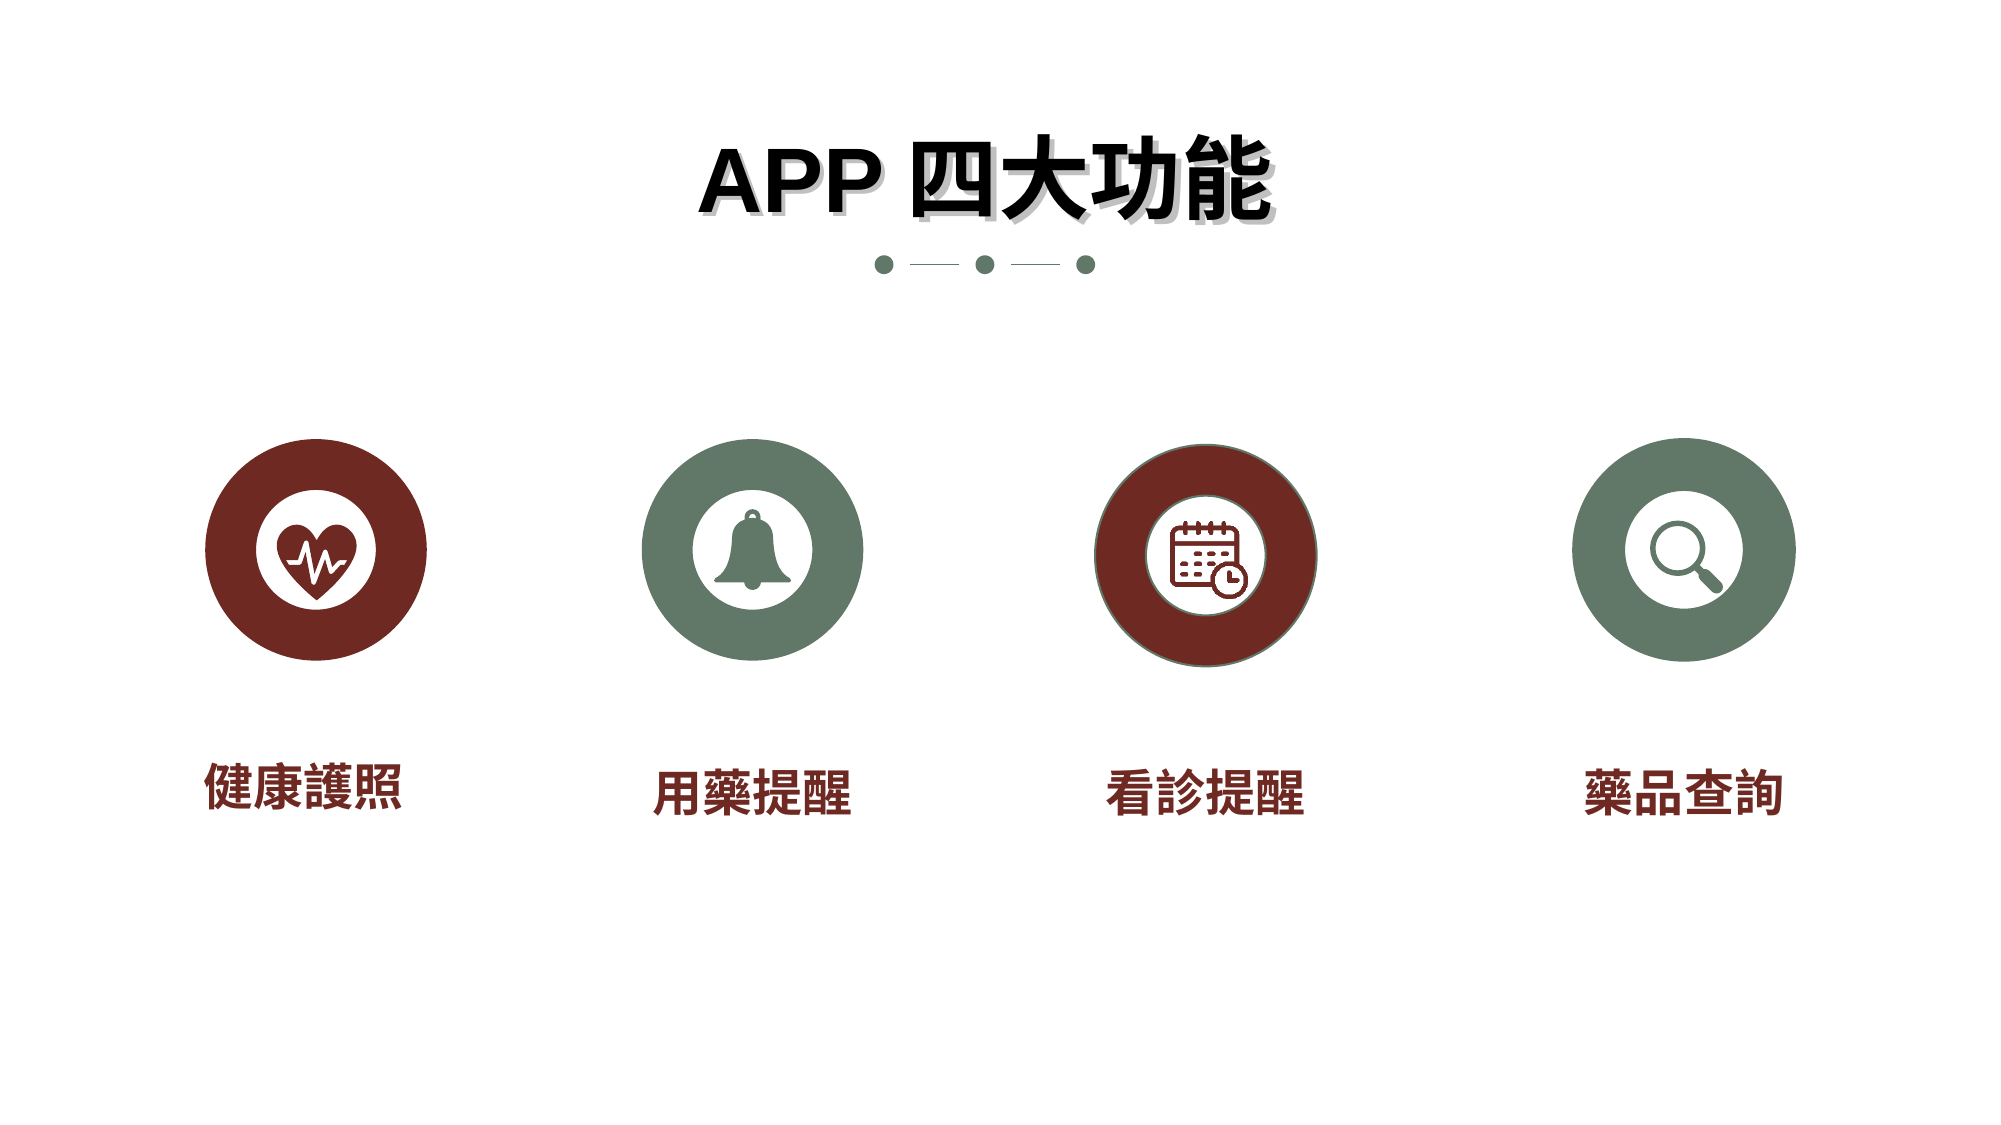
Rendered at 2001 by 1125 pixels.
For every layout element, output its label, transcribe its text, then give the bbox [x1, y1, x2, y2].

text_box [976, 256, 994, 274]
text_box 健康護照 [106, 738, 501, 834]
text_box [641, 439, 864, 661]
text_box 藥品查詢 [1547, 743, 1821, 840]
text_box [1095, 444, 1317, 667]
text_box 看診提醒 [1069, 743, 1342, 840]
picture [698, 495, 807, 605]
text_box [205, 439, 427, 661]
text_box 用藥提醒 [616, 743, 889, 840]
text_box [1573, 439, 1795, 661]
picture [1641, 512, 1732, 602]
text_box [1077, 256, 1095, 274]
text_box APP四大功能 [616, 113, 1354, 240]
picture [1170, 521, 1248, 599]
picture [259, 505, 374, 620]
text_box [875, 256, 893, 274]
